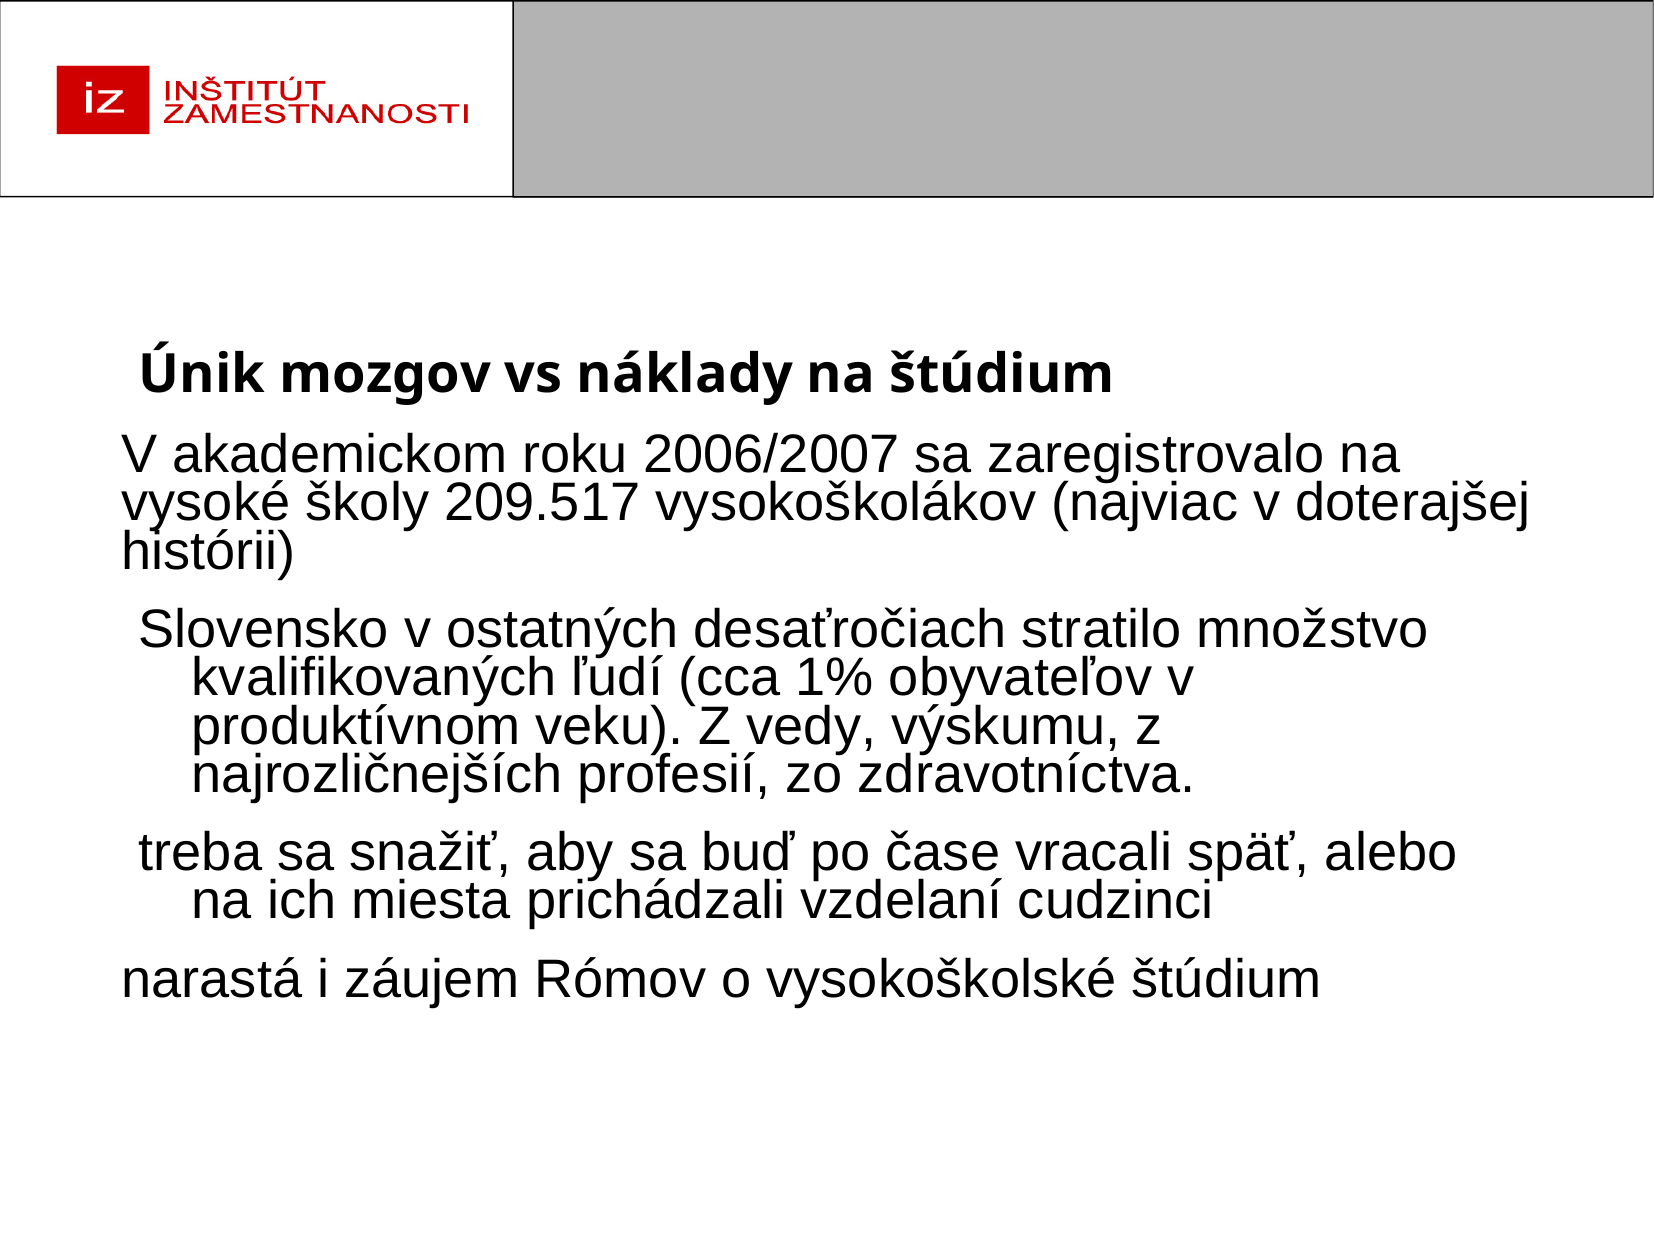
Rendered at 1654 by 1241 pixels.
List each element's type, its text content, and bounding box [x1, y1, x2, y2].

list Únik mozgov vs náklady na štúdium V akademickom roku 2006/2007 sa zaregistrovalo na vysoké školy 209.517 vysokoškolákov (najviac v doterajšej histórii) Slovensko v ostatných desaťročiach stratilo množstvo kvalifikovaných ľudí (cca 1% obyvateľov v produktívnom veku). Z vedy, výskumu, z najrozličnejších profesií, zo zdravotníctva. treba sa snažiť, aby sa buď po čase vracali späť, alebo na ich miesta prichádzali vzdelaní cudzinci narastá i záujem Rómov o vysokoškolské štúdium [121, 344, 1534, 1127]
text_box [0, 0, 1654, 197]
picture [5, 6, 513, 190]
